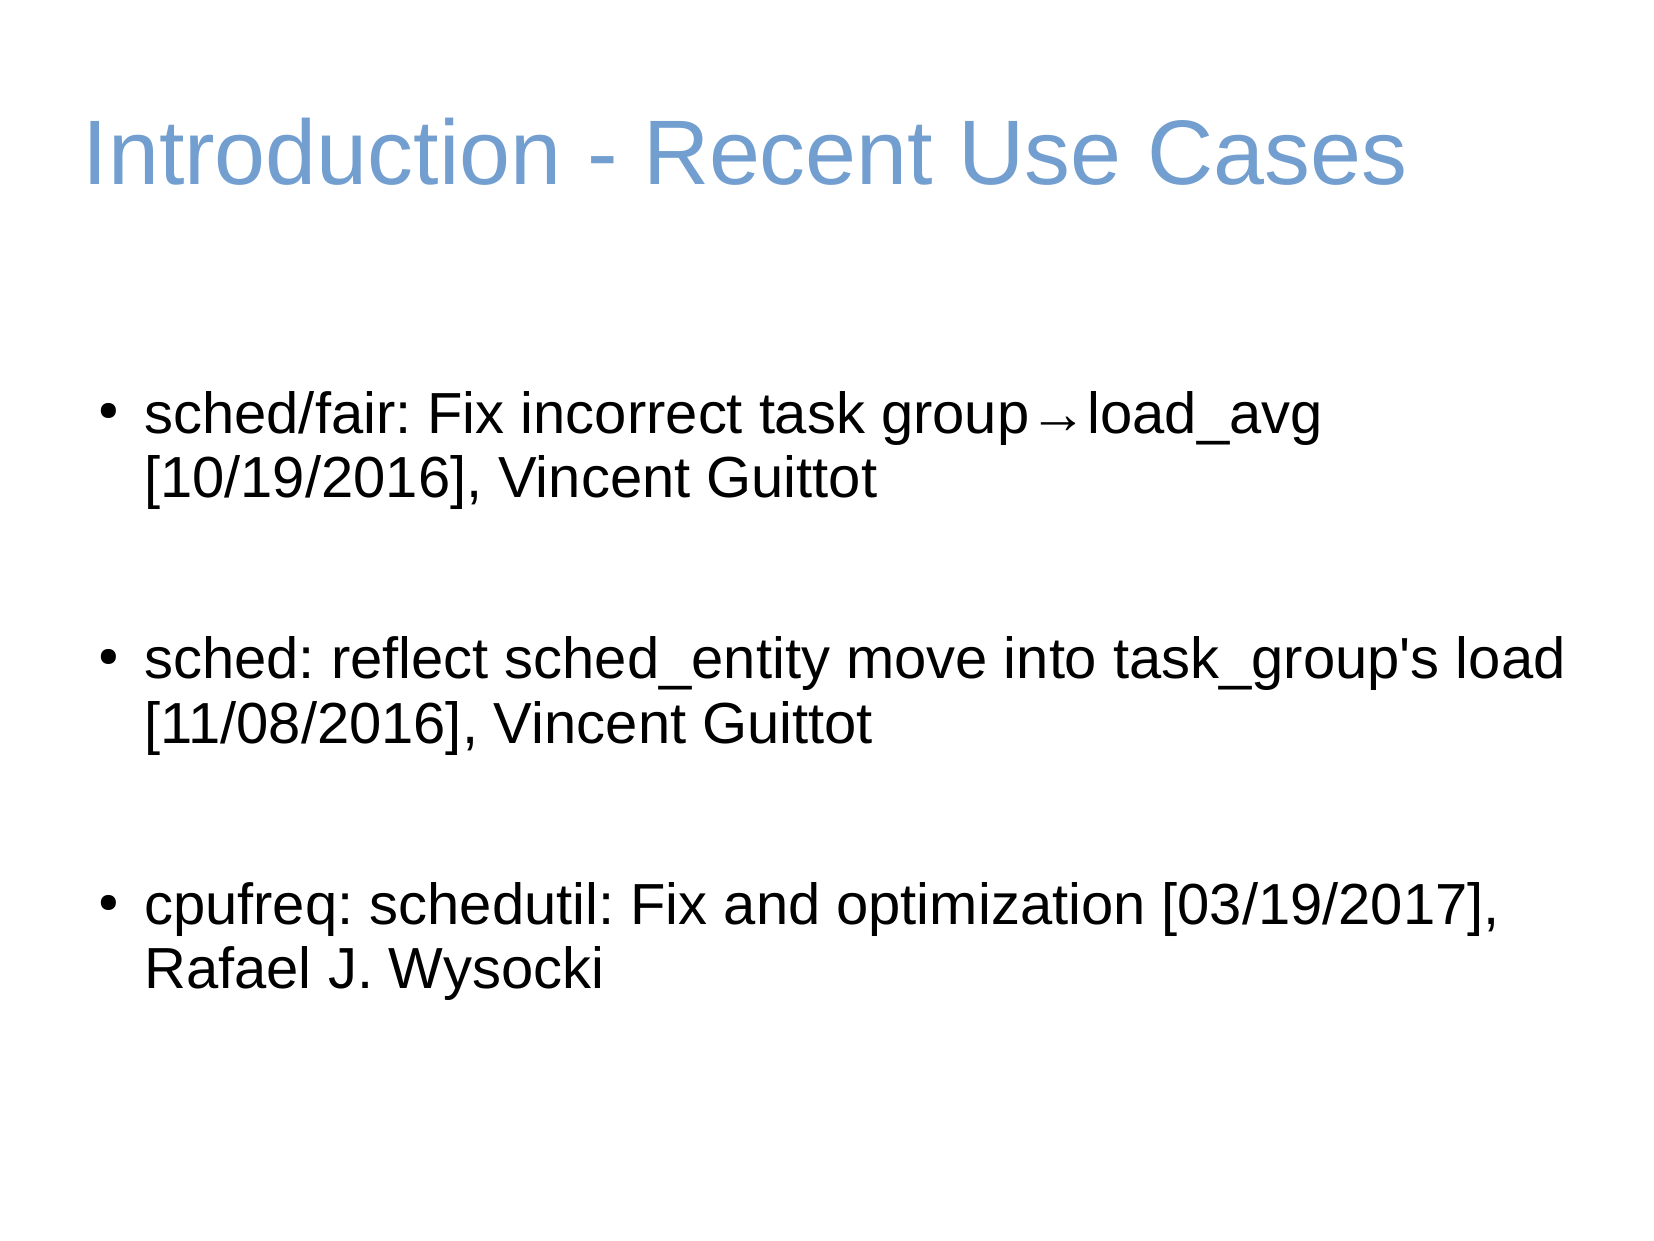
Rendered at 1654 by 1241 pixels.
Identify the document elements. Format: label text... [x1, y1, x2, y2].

list sched/fair: Fix incorrect task group→load_avg [10/19/2016], Vincent Guittot sched: reflect sched_entity move into task_group's load [11/08/2016], Vincent Guittot cpufreq: schedutil: Fix and optimization [03/19/2017], Rafael J. Wysocki [82, 290, 1571, 1010]
title Introduction - Recent Use Cases [82, 49, 1571, 257]
